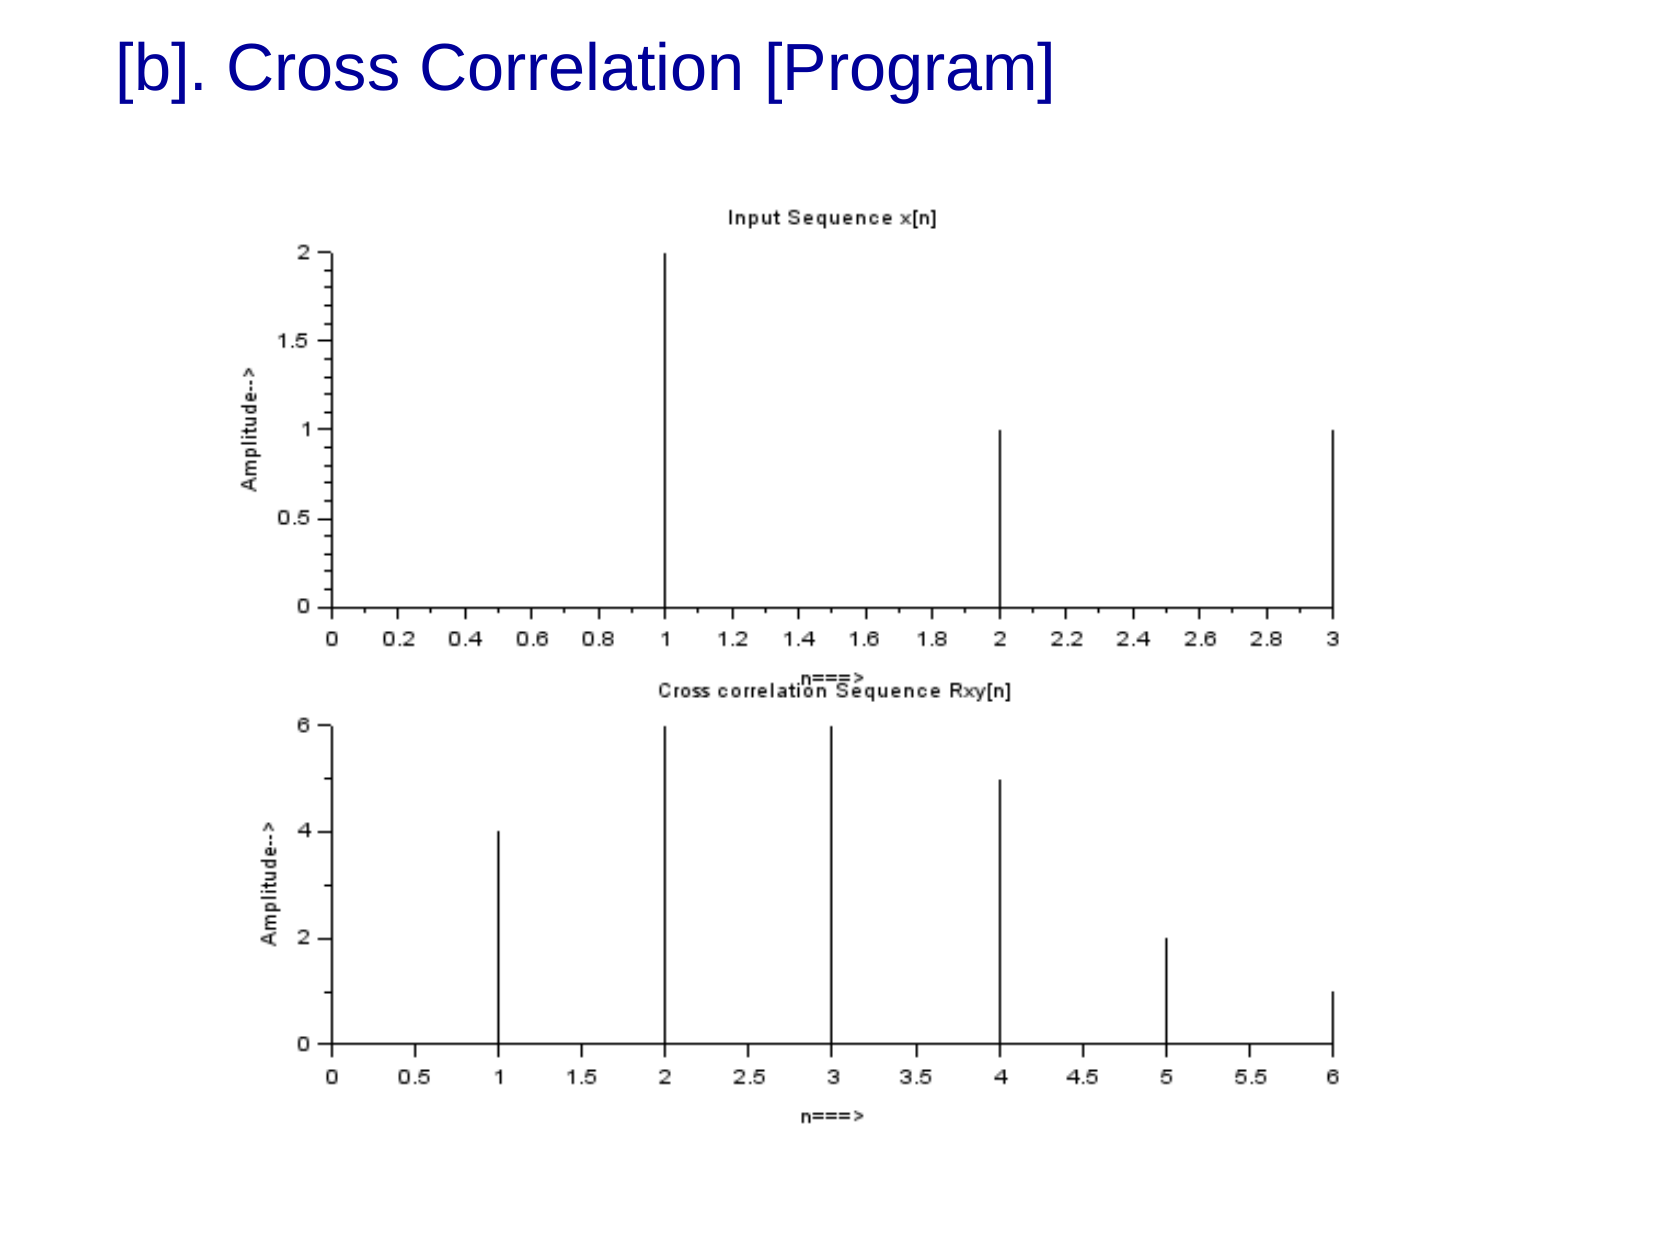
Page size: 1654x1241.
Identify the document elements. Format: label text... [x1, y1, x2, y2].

picture [165, 194, 1501, 1141]
list [b]. Cross Correlation [Program] [45, 30, 1606, 1201]
